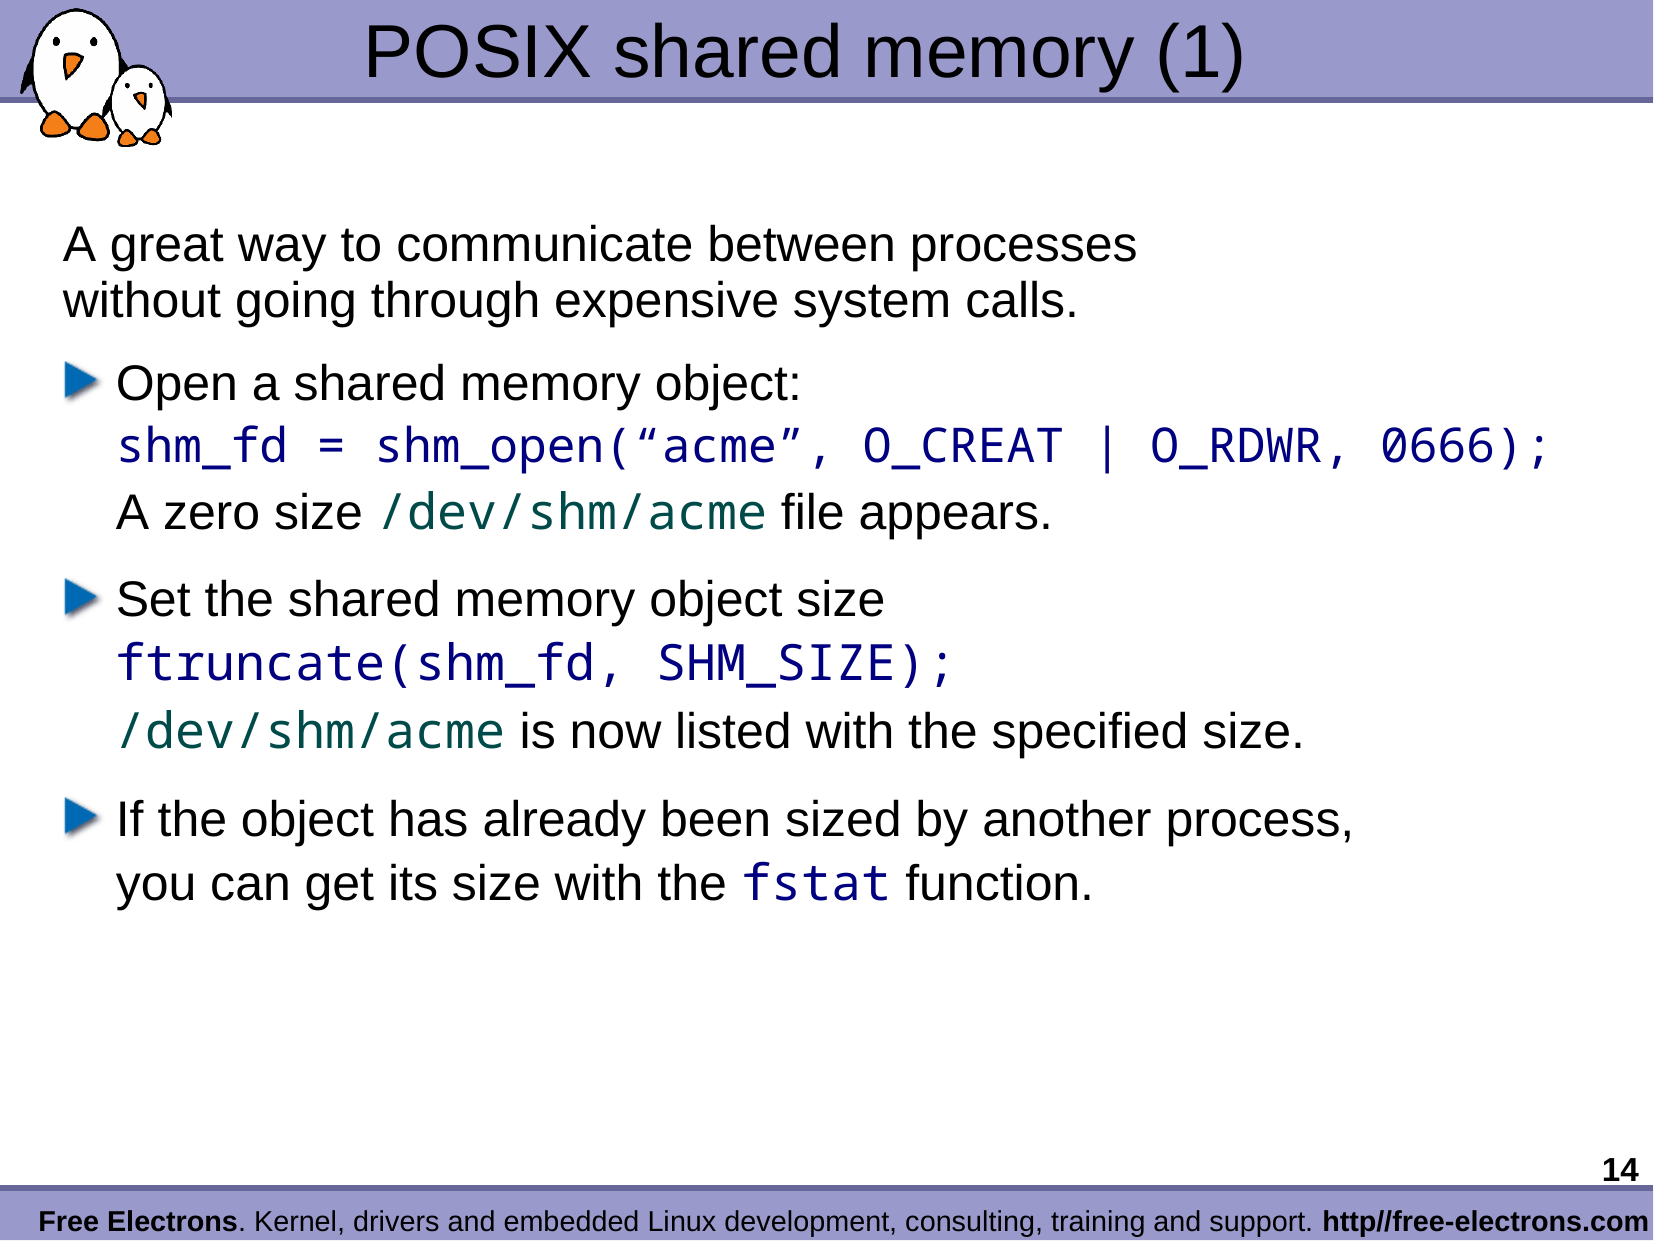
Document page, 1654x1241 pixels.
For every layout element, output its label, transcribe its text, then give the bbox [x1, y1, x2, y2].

picture [20, 8, 172, 147]
title POSIX shared memory (1) [60, 0, 1551, 103]
list A great way to communicate between processes without going through expensive system calls. Open a shared memory object: shm_fd = shm_open(“acme”, O_CREAT | O_RDWR, 0666); A zero size /dev/shm/acme file appears. Set the shared memory object size ftruncate(shm_fd, SHM_SIZE); /dev/shm/acme is now listed with the specified size. If the object has already been sized by another process, you can get its size with the fstat function. [45, 216, 1584, 1066]
